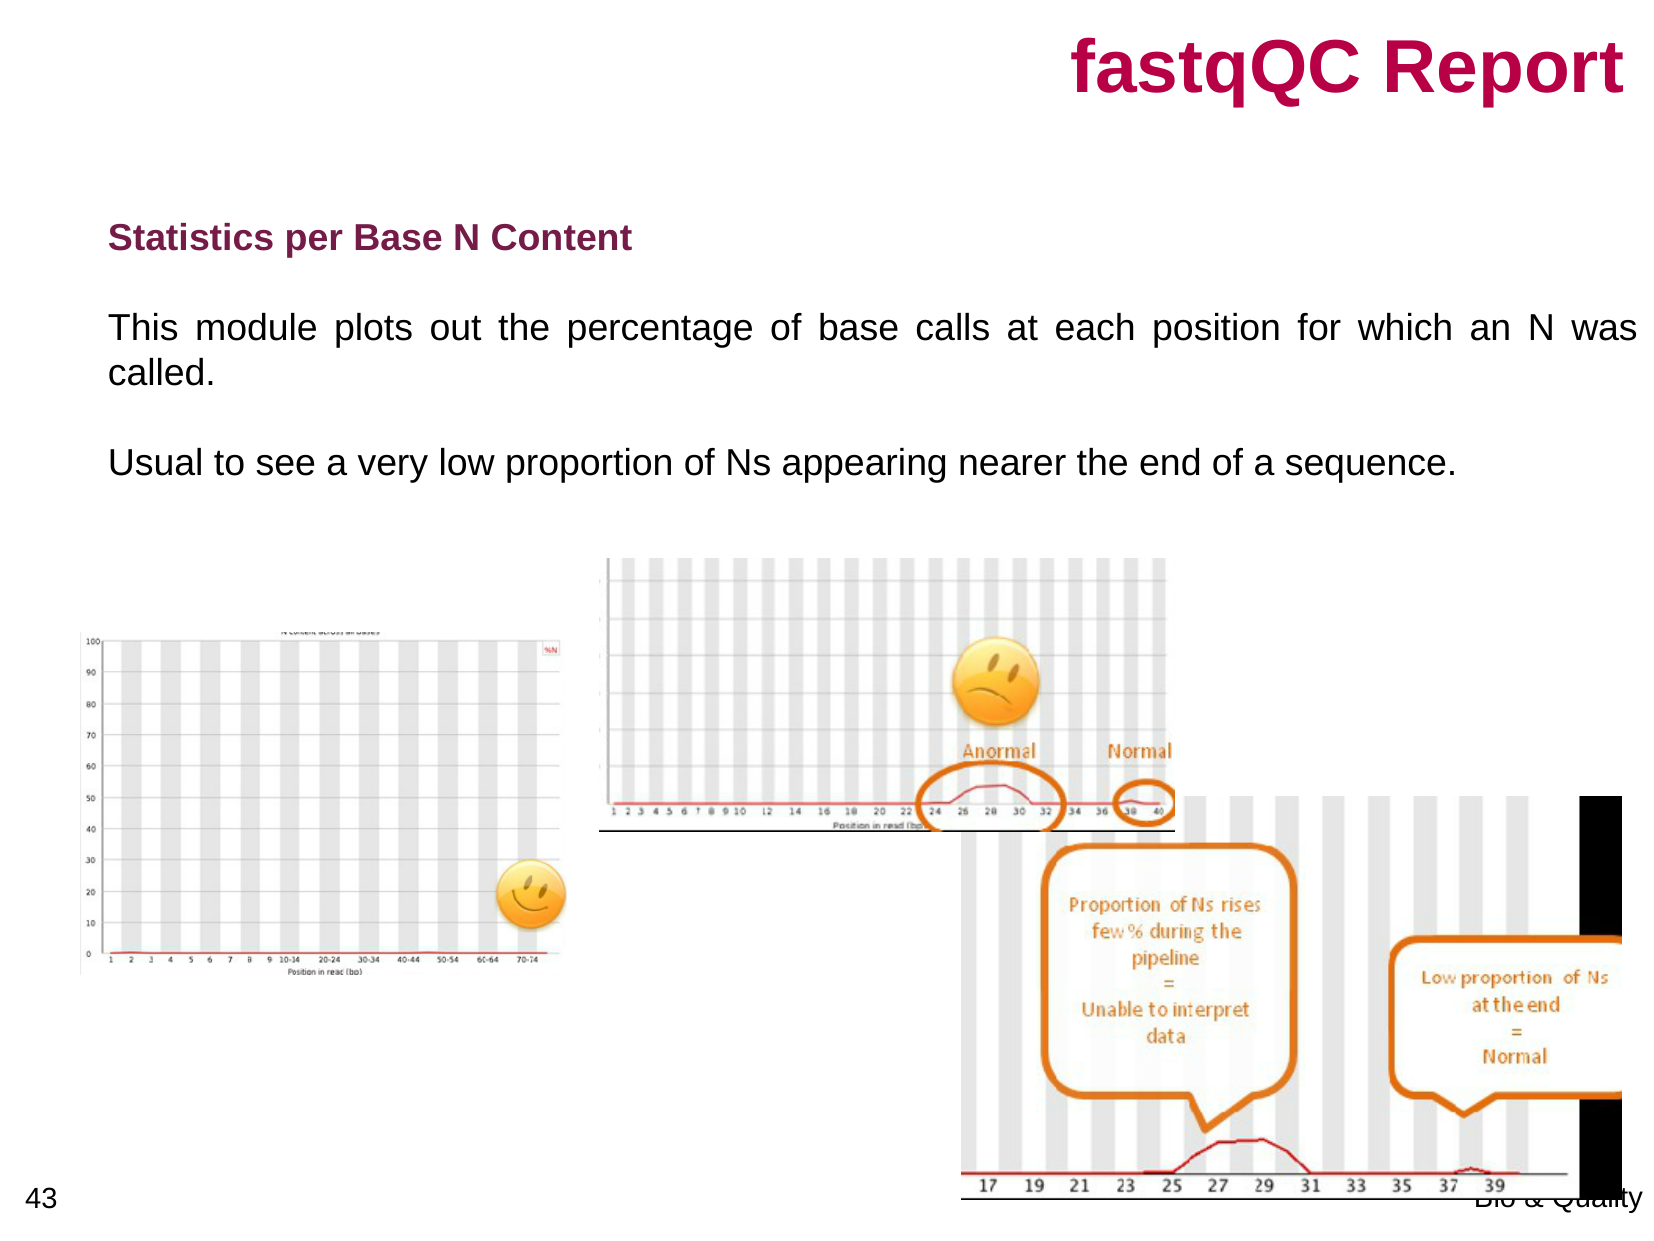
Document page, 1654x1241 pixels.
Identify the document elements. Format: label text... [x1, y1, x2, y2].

picture [80, 632, 567, 975]
text_box fastqQC Report [514, 25, 1625, 144]
text_box Statistics per Base N Content This module plots out the percentage of base calls at each position for which an N was called. Usual to see a very low proportion of Ns appearing nearer the end of a sequence. [92, 158, 1654, 537]
picture [599, 558, 1622, 1200]
